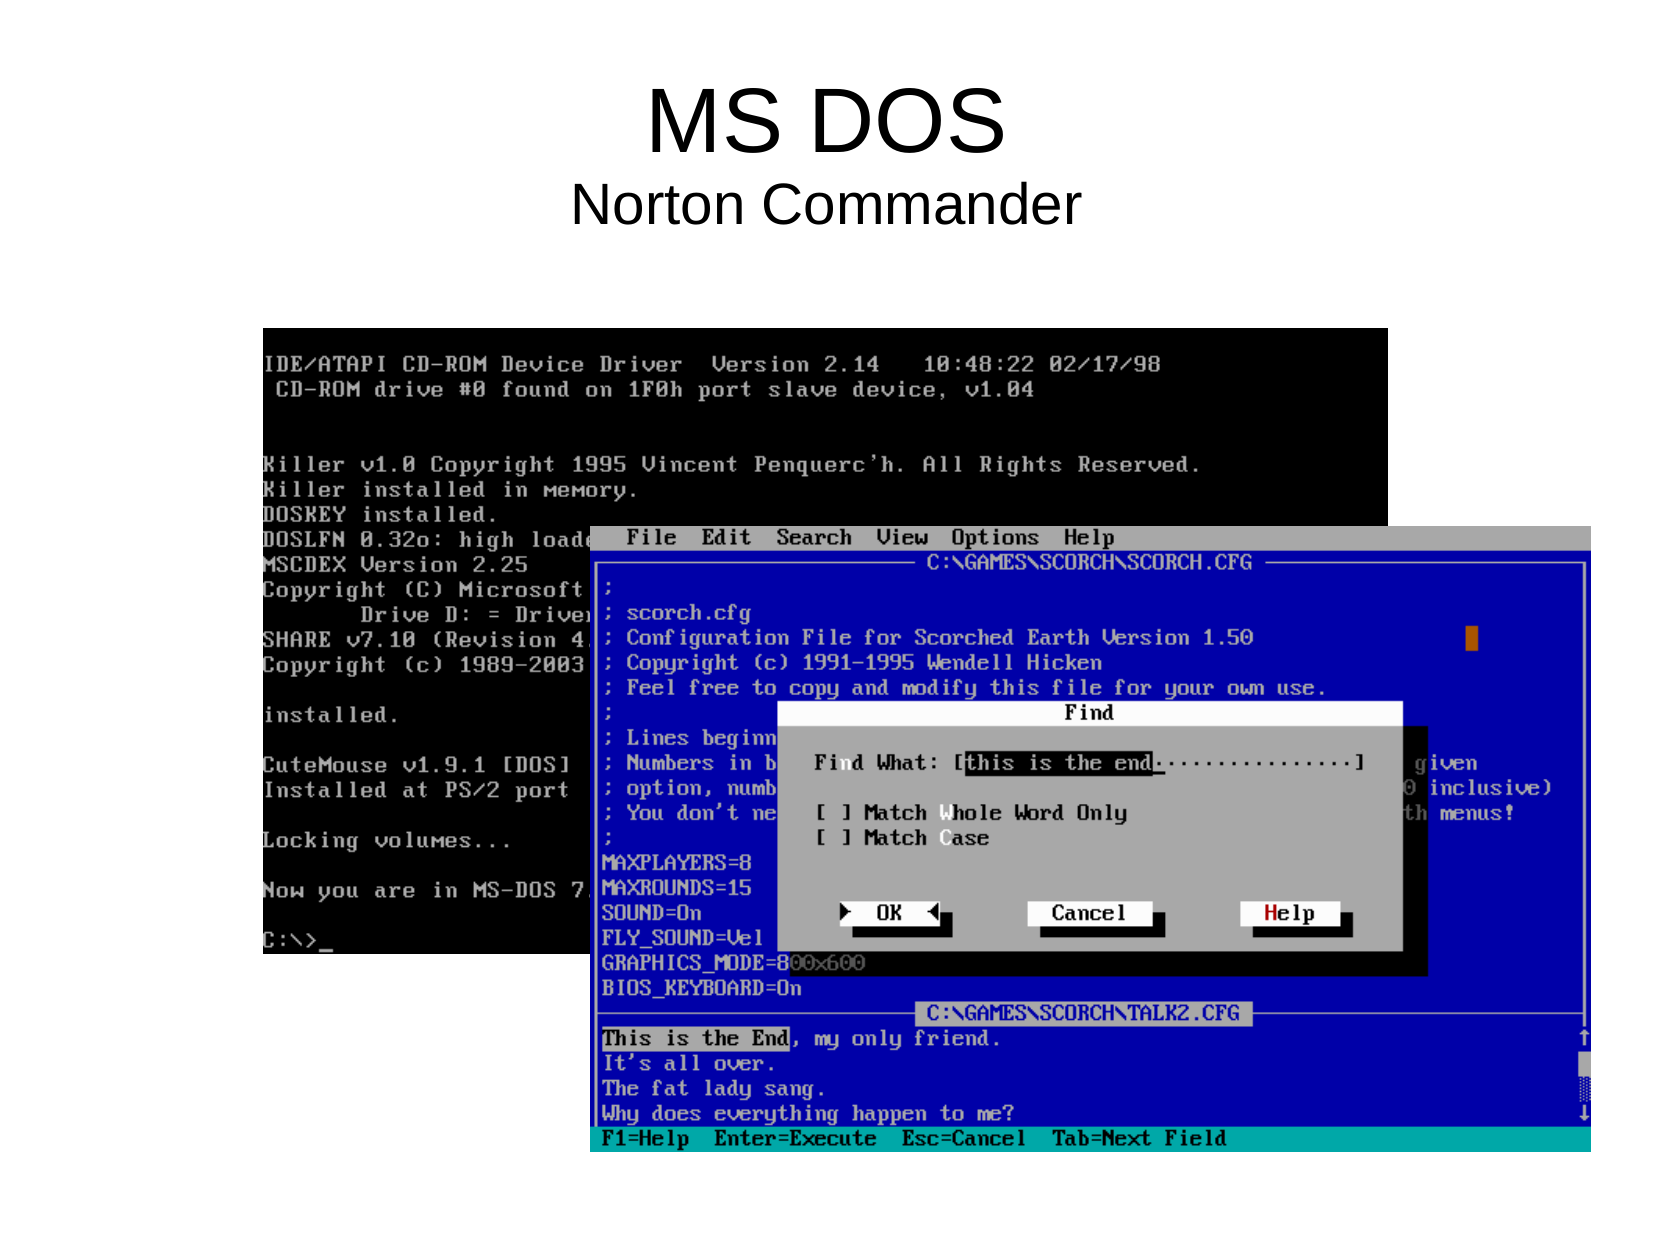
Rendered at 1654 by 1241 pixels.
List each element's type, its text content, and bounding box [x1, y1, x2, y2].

picture [263, 328, 1591, 1152]
title MS DOS Norton Commander [82, 49, 1571, 257]
